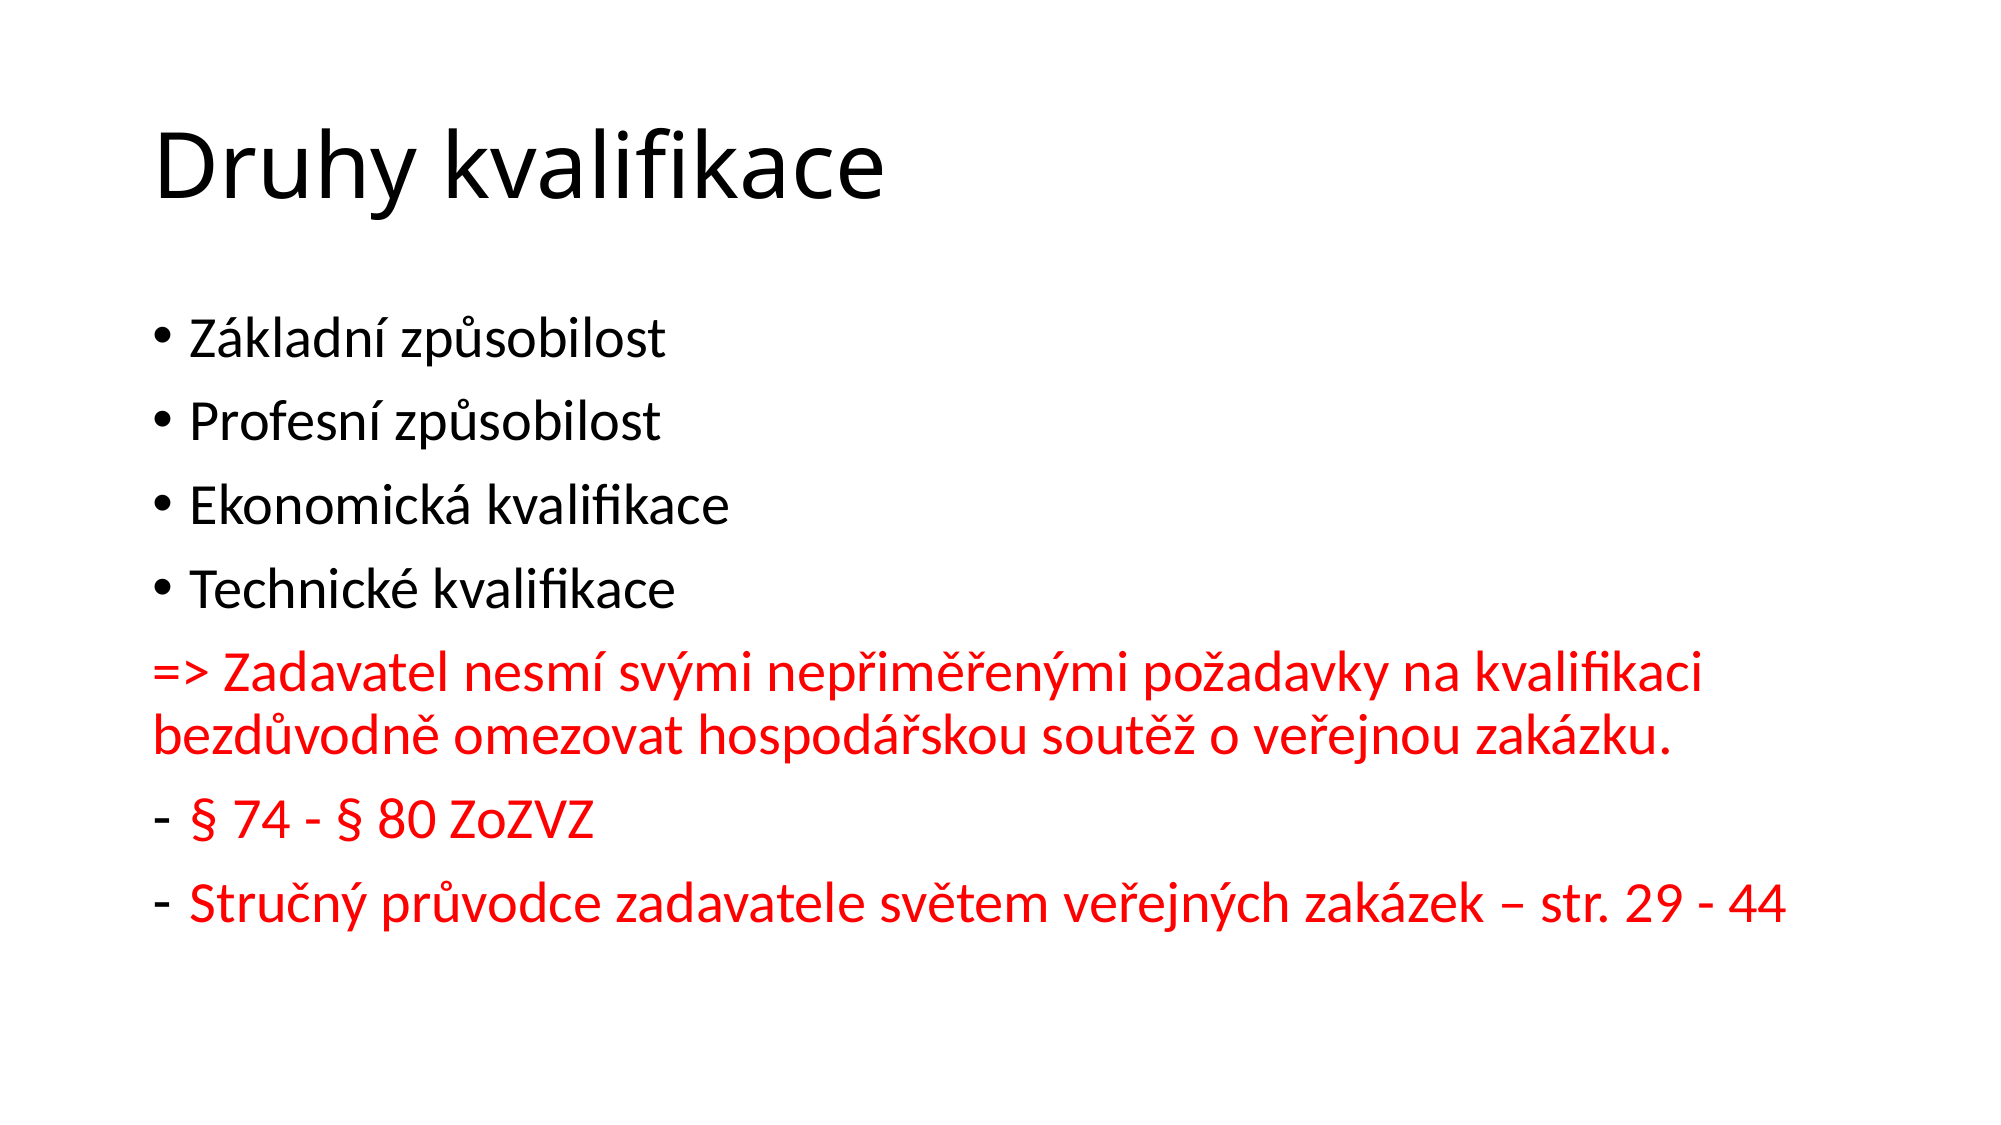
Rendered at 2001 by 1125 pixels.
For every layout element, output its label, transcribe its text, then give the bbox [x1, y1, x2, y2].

title Druhy kvalifikace [137, 59, 1863, 278]
list Základní způsobilost Profesní způsobilost Ekonomická kvalifikace Technické kvalifikace => Zadavatel nesmí svými nepřiměřenými požadavky na kvalifikaci bezdůvodně omezovat hospodářskou soutěž o veřejnou zakázku. § 74 - § 80 ZoZVZ Stručný průvodce zadavatele světem veřejných zakázek – str. 29 - 44 [137, 299, 1863, 1014]
